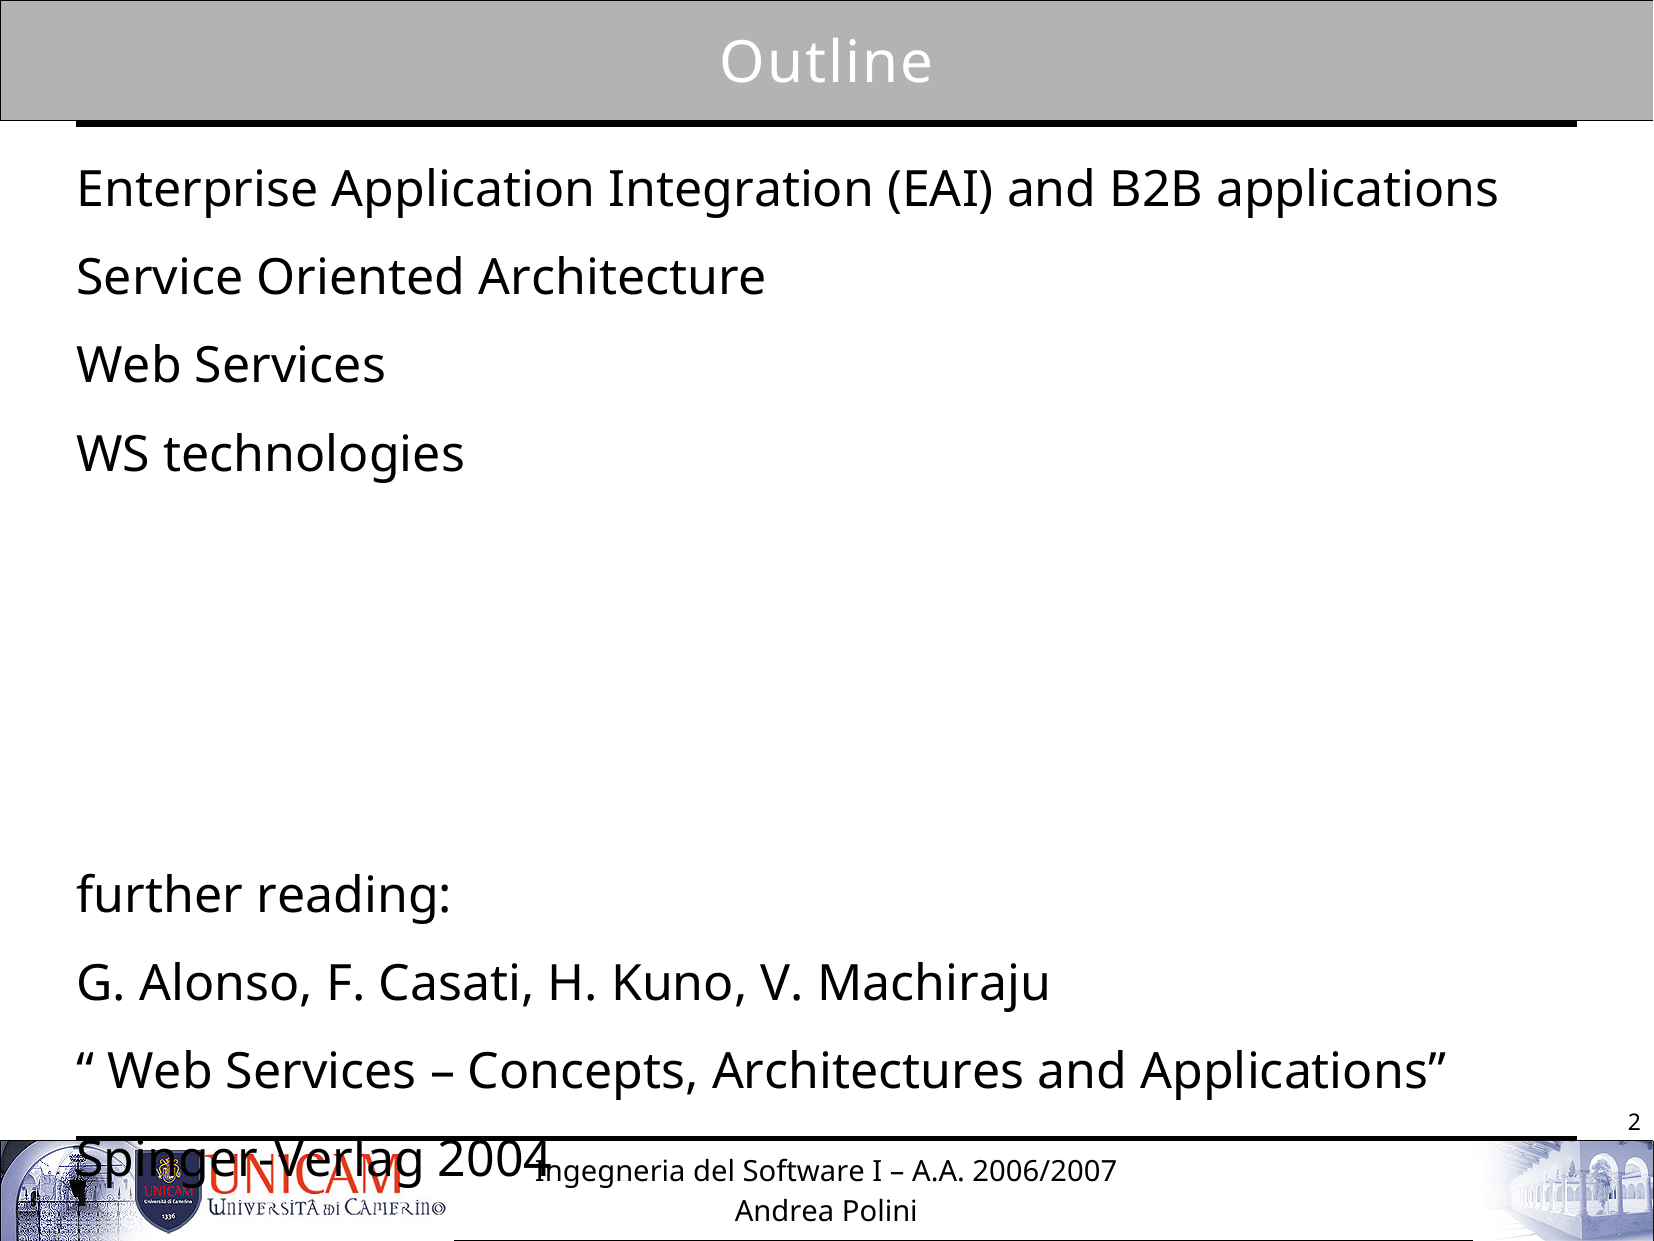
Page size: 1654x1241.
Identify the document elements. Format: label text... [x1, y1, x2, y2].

picture [1473, 1141, 1654, 1241]
title Outline [0, 0, 1653, 121]
picture [0, 1141, 454, 1241]
list Enterprise Application Integration (EAI) and B2B applications Service Oriented Architecture Web Services WS technologies further reading: G. Alonso, F. Casati, H. Kuno, V. Machiraju “ Web Services – Concepts, Architectures and Applications” Spinger-Verlag 2004 [76, 152, 1577, 1197]
